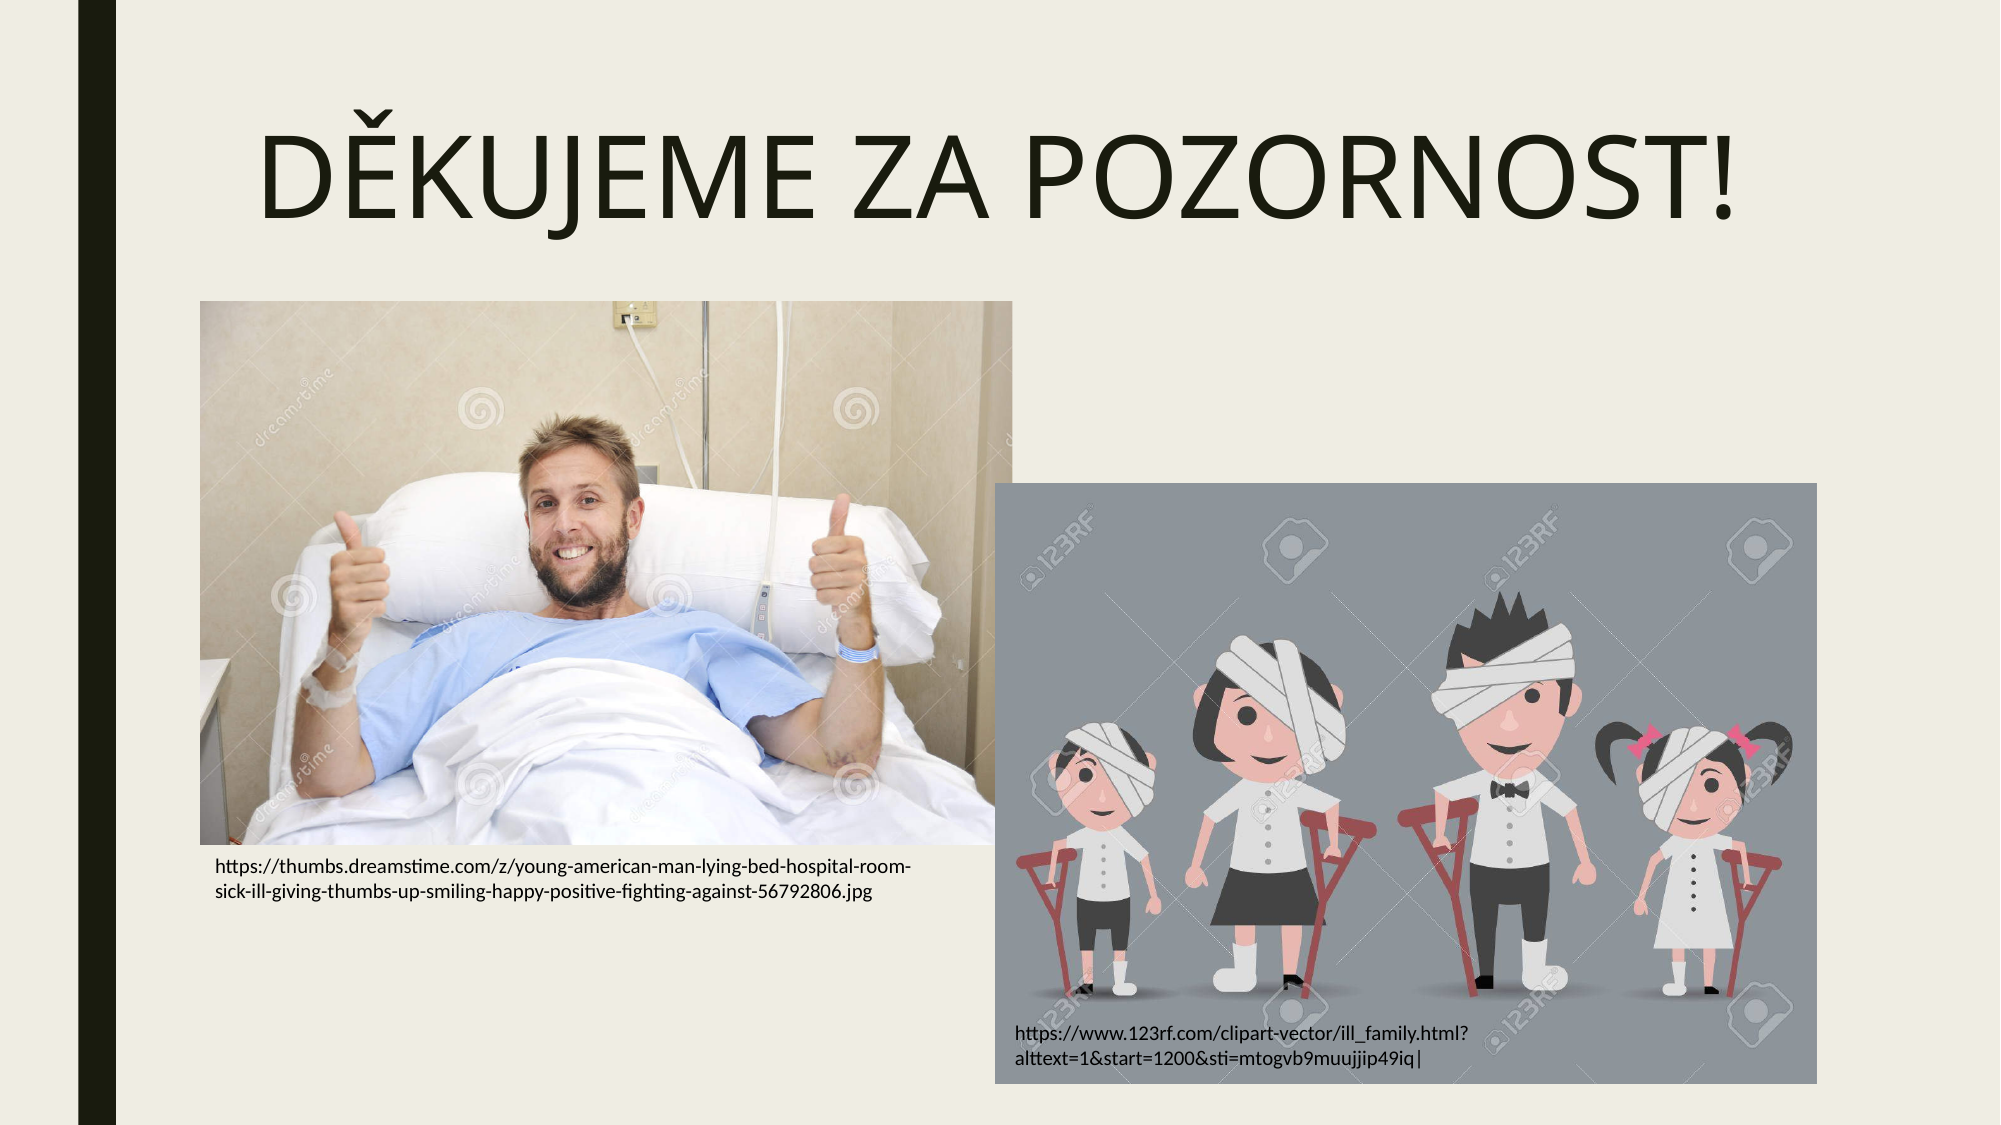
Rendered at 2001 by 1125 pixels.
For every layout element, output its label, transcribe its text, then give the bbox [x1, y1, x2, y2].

picture [200, 301, 1817, 1084]
text_box https://thumbs.dreamstime.com/z/young-american-man-lying-bed-hospital-room-sick-ill-giving-thumbs-up-smiling-happy-positive-fighting-against-56792806.jpg [200, 844, 952, 911]
text_box https://www.123rf.com/clipart-vector/ill_family.html?alttext=1&start=1200&sti=mtogvb9muujjip49iq| [999, 1012, 1754, 1079]
title DĚKUJEME ZA POZORNOST! [225, 112, 1801, 357]
